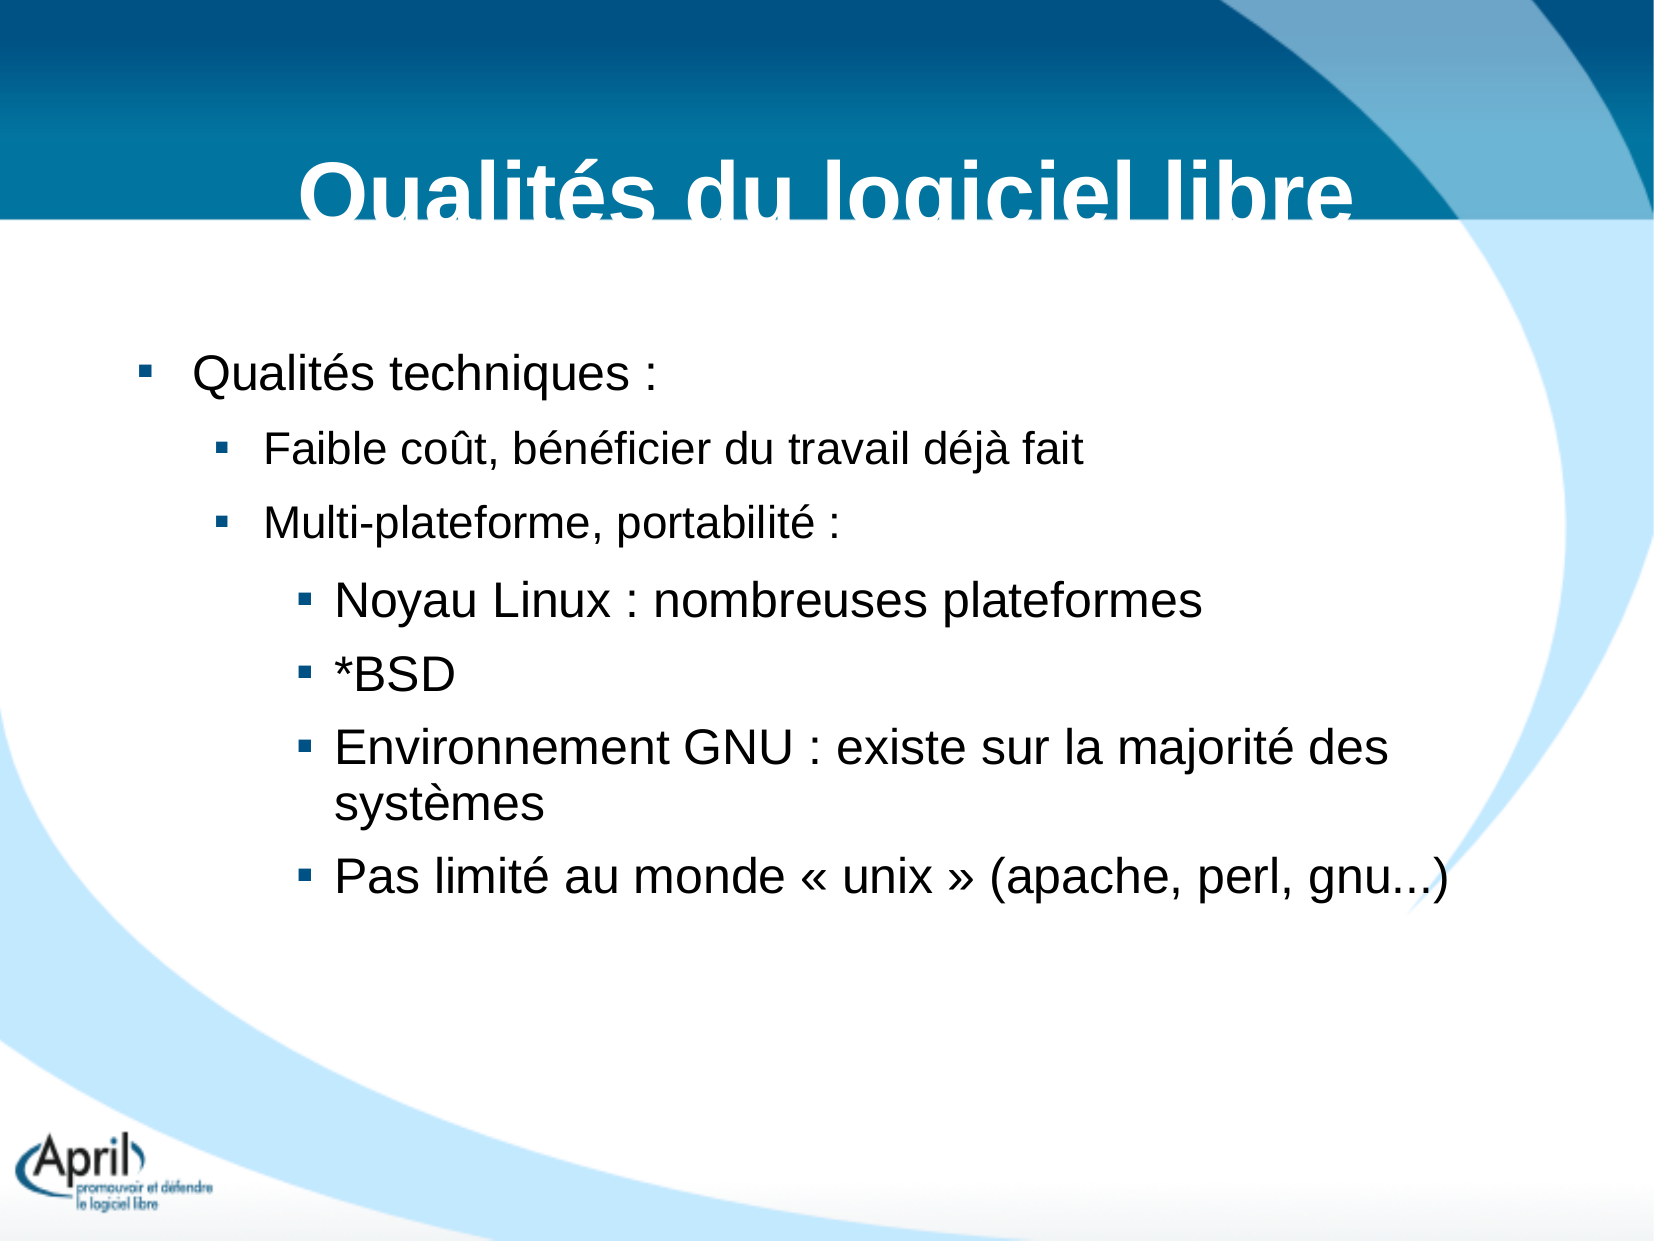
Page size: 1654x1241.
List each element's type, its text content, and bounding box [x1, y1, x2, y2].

list Qualités techniques : Faible coût, bénéficier du travail déjà fait Multi-plateforme, portabilité : Noyau Linux : nombreuses plateformes *BSD Environnement GNU : existe sur la majorité des systèmes Pas limité au monde « unix » (apache, perl, gnu...) [121, 344, 1534, 1127]
title Qualités du logiciel libre [121, 91, 1534, 299]
picture [0, 0, 1654, 1241]
